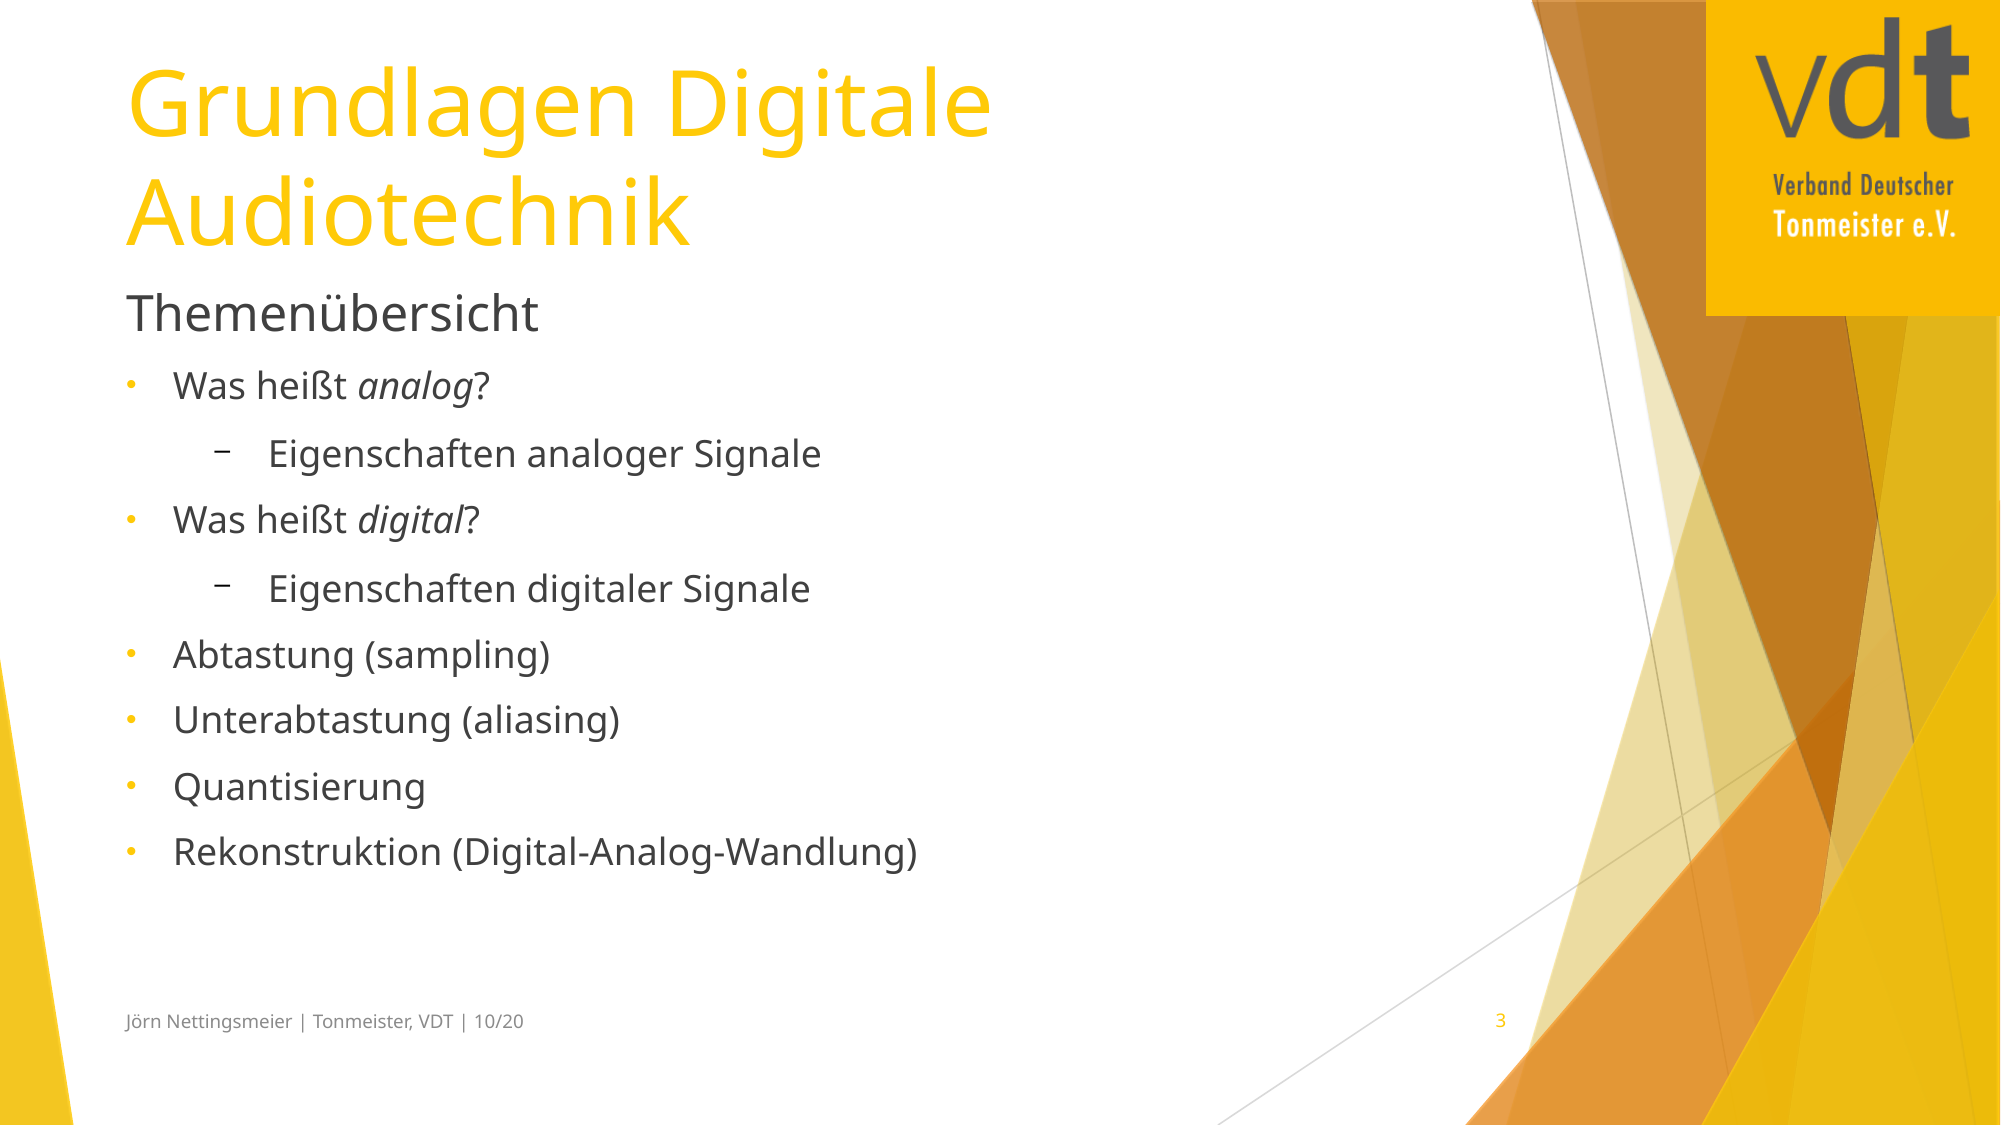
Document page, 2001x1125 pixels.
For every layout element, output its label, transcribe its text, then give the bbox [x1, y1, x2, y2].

picture [1706, 0, 2000, 316]
title Grundlagen Digitale Audiotechnik [111, 79, 1522, 230]
list Themenübersicht Was heißt analog? Eigenschaften analoger Signale Was heißt digital? Eigenschaften digitaler Signale Abtastung (sampling) Unterabtastung (aliasing) Quantisierung Rekonstruktion (Digital-Analog-Wandlung) [111, 362, 1522, 858]
slide_number <number> [1409, 991, 1522, 1051]
text_box Jörn Nettingsmeier | Tonmeister, VDT | 10/20 [111, 991, 1145, 1051]
